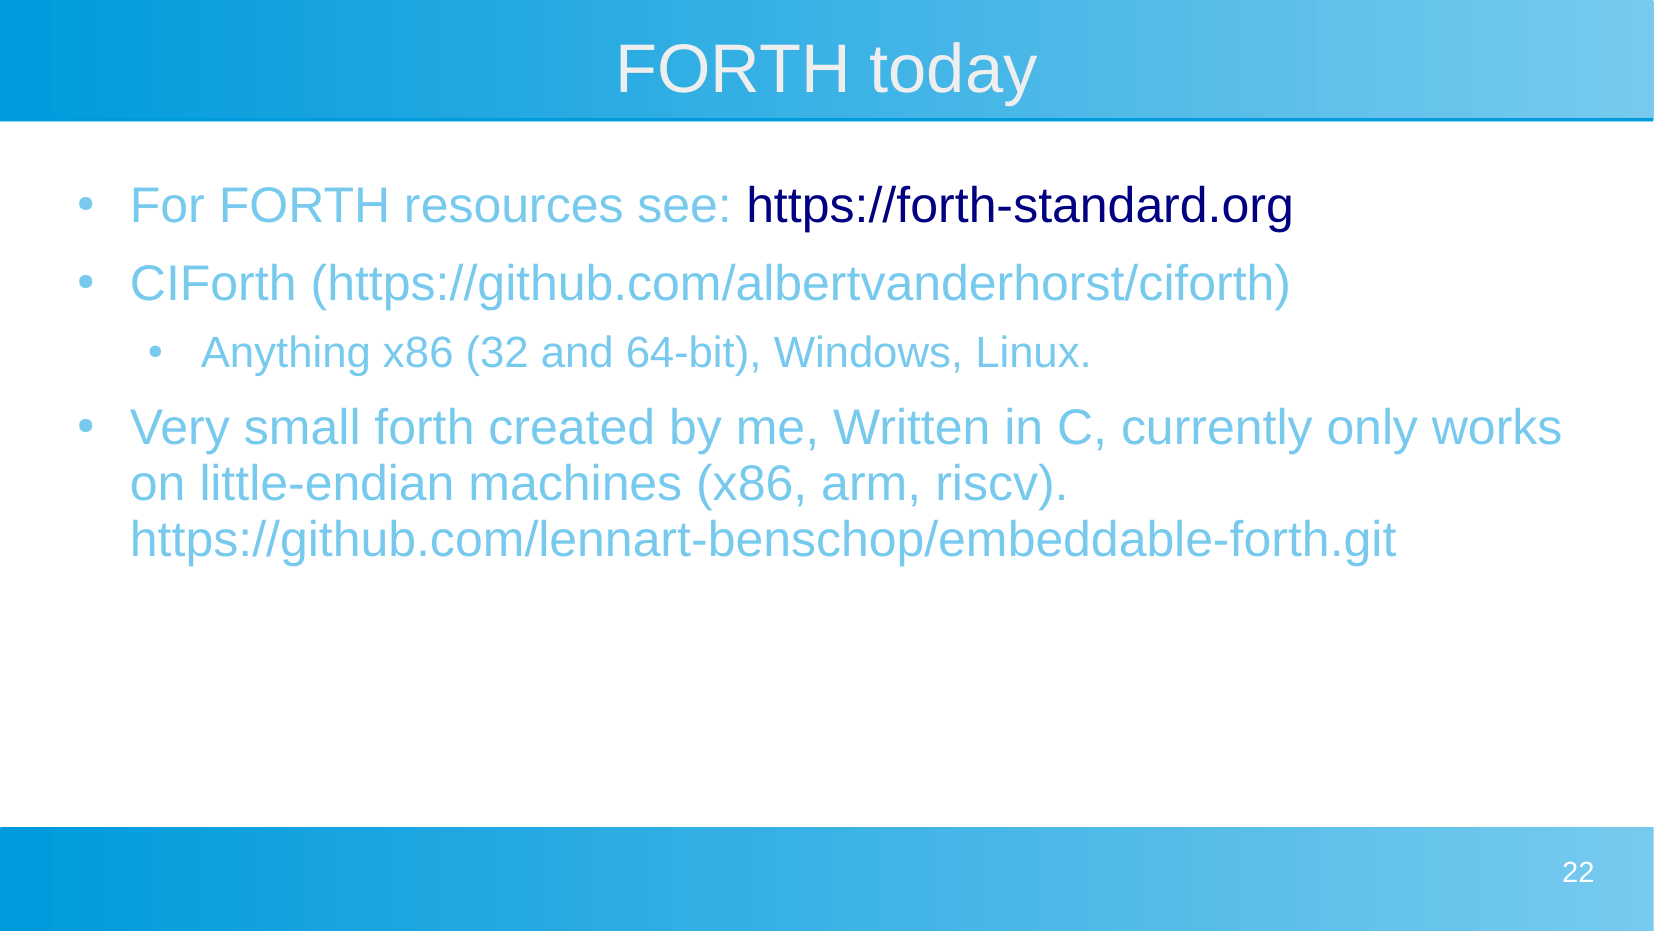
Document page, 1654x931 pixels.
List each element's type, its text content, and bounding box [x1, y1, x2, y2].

list For FORTH resources see: https://forth-standard.org CIForth (https://github.com/albertvanderhorst/ciforth) Anything x86 (32 and 64-bit), Windows, Linux. Very small forth created by me, Written in C, currently only works on little-endian machines (x86, arm, riscv). https://github.com/lennart-benschop/embeddable-forth.git [59, 177, 1595, 768]
title FORTH today [59, 29, 1595, 108]
